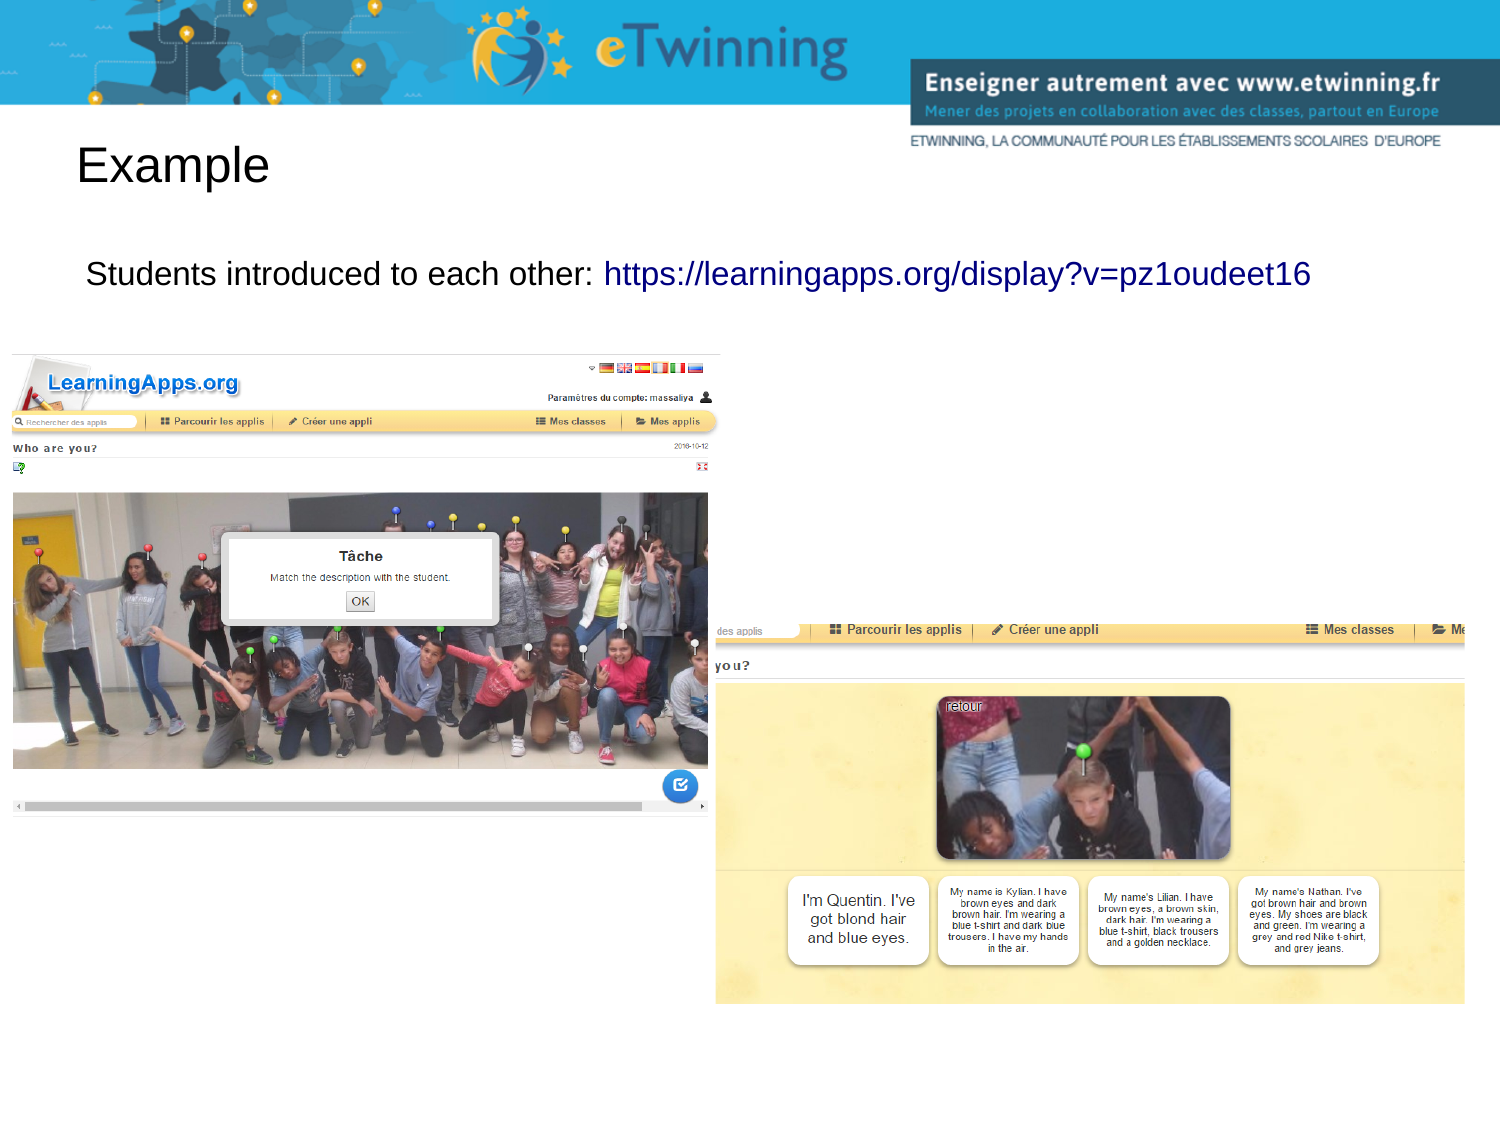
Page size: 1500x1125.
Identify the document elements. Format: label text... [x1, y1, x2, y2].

picture [0, 0, 1500, 154]
text_box Example [61, 130, 319, 201]
text_box Students introduced to each other: https://learningapps.org/display?v=pz1oudeet16 [70, 248, 1412, 338]
picture [11, 354, 1465, 1004]
